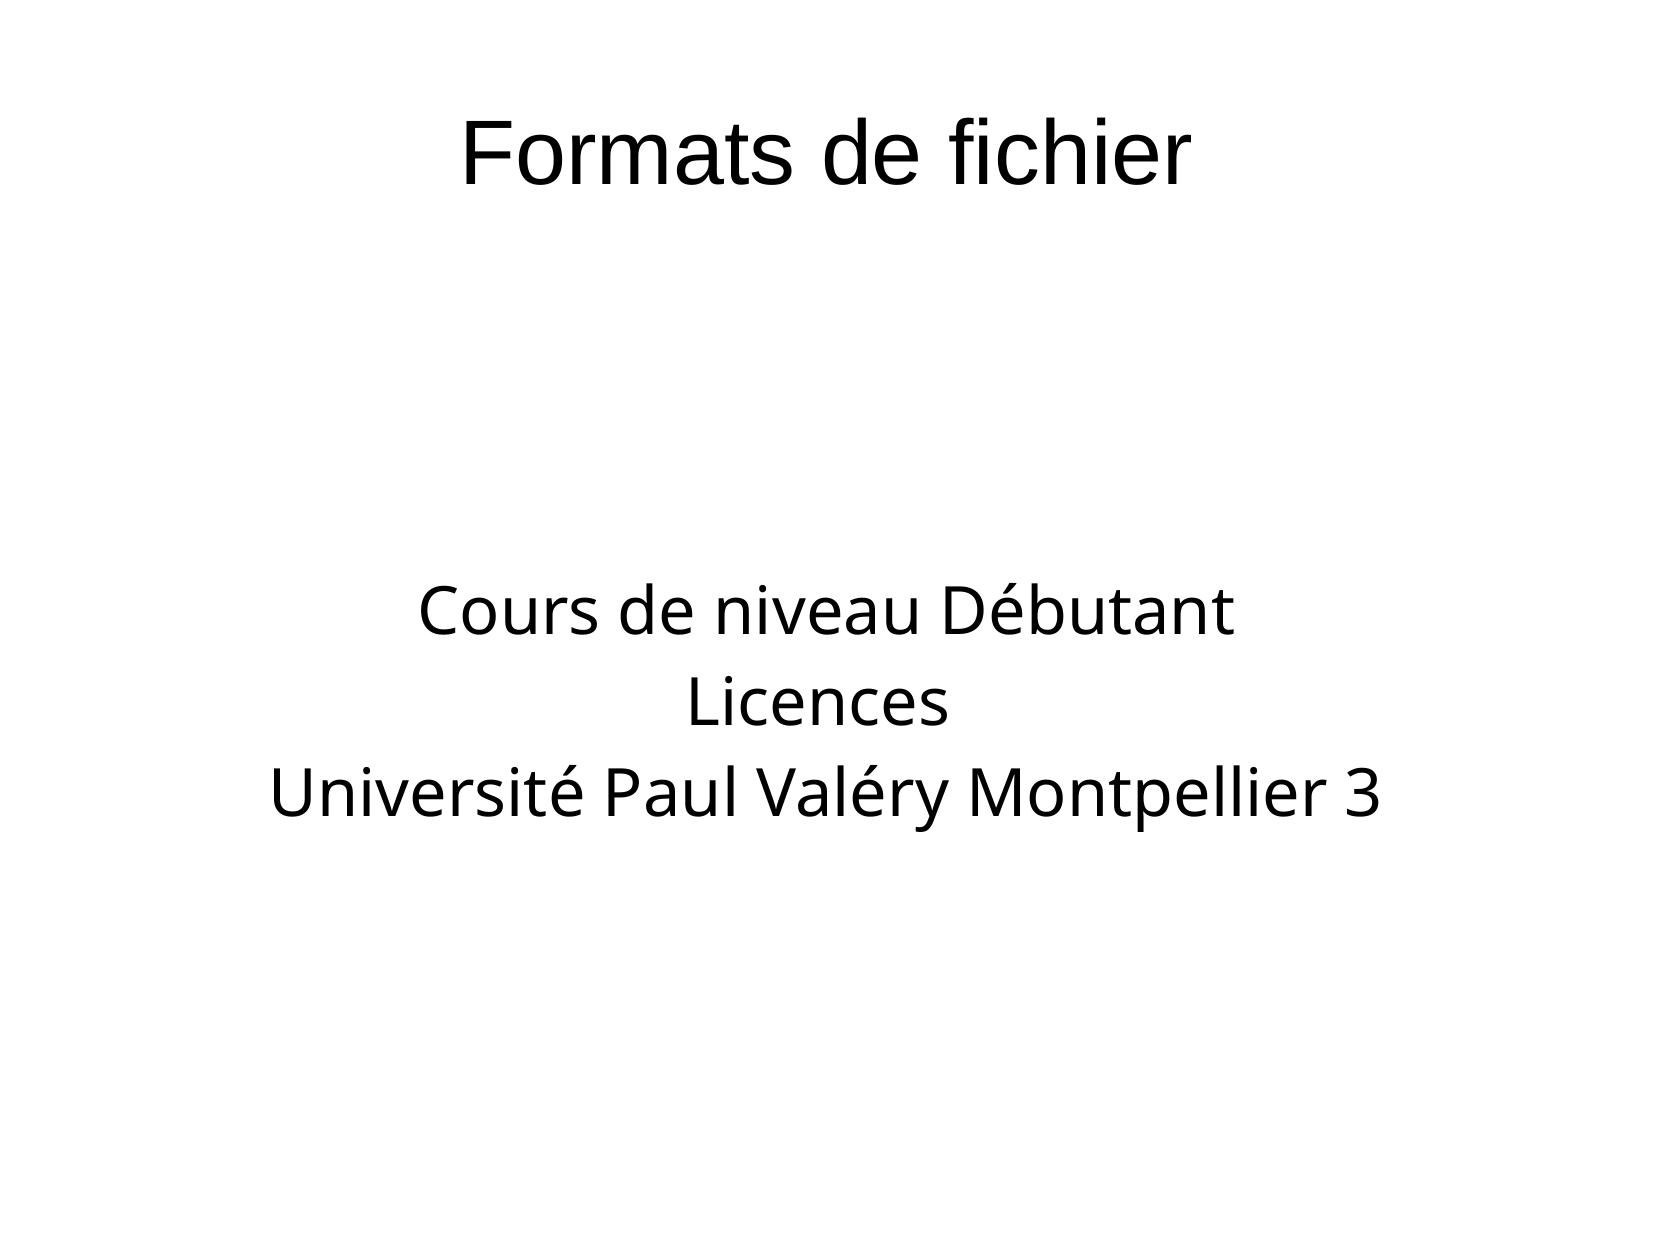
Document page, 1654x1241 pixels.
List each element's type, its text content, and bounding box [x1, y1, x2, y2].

title Formats de fichier [82, 49, 1571, 257]
subtitle Cours de niveau Débutant Licences Université Paul Valéry Montpellier 3 [82, 290, 1571, 1109]
